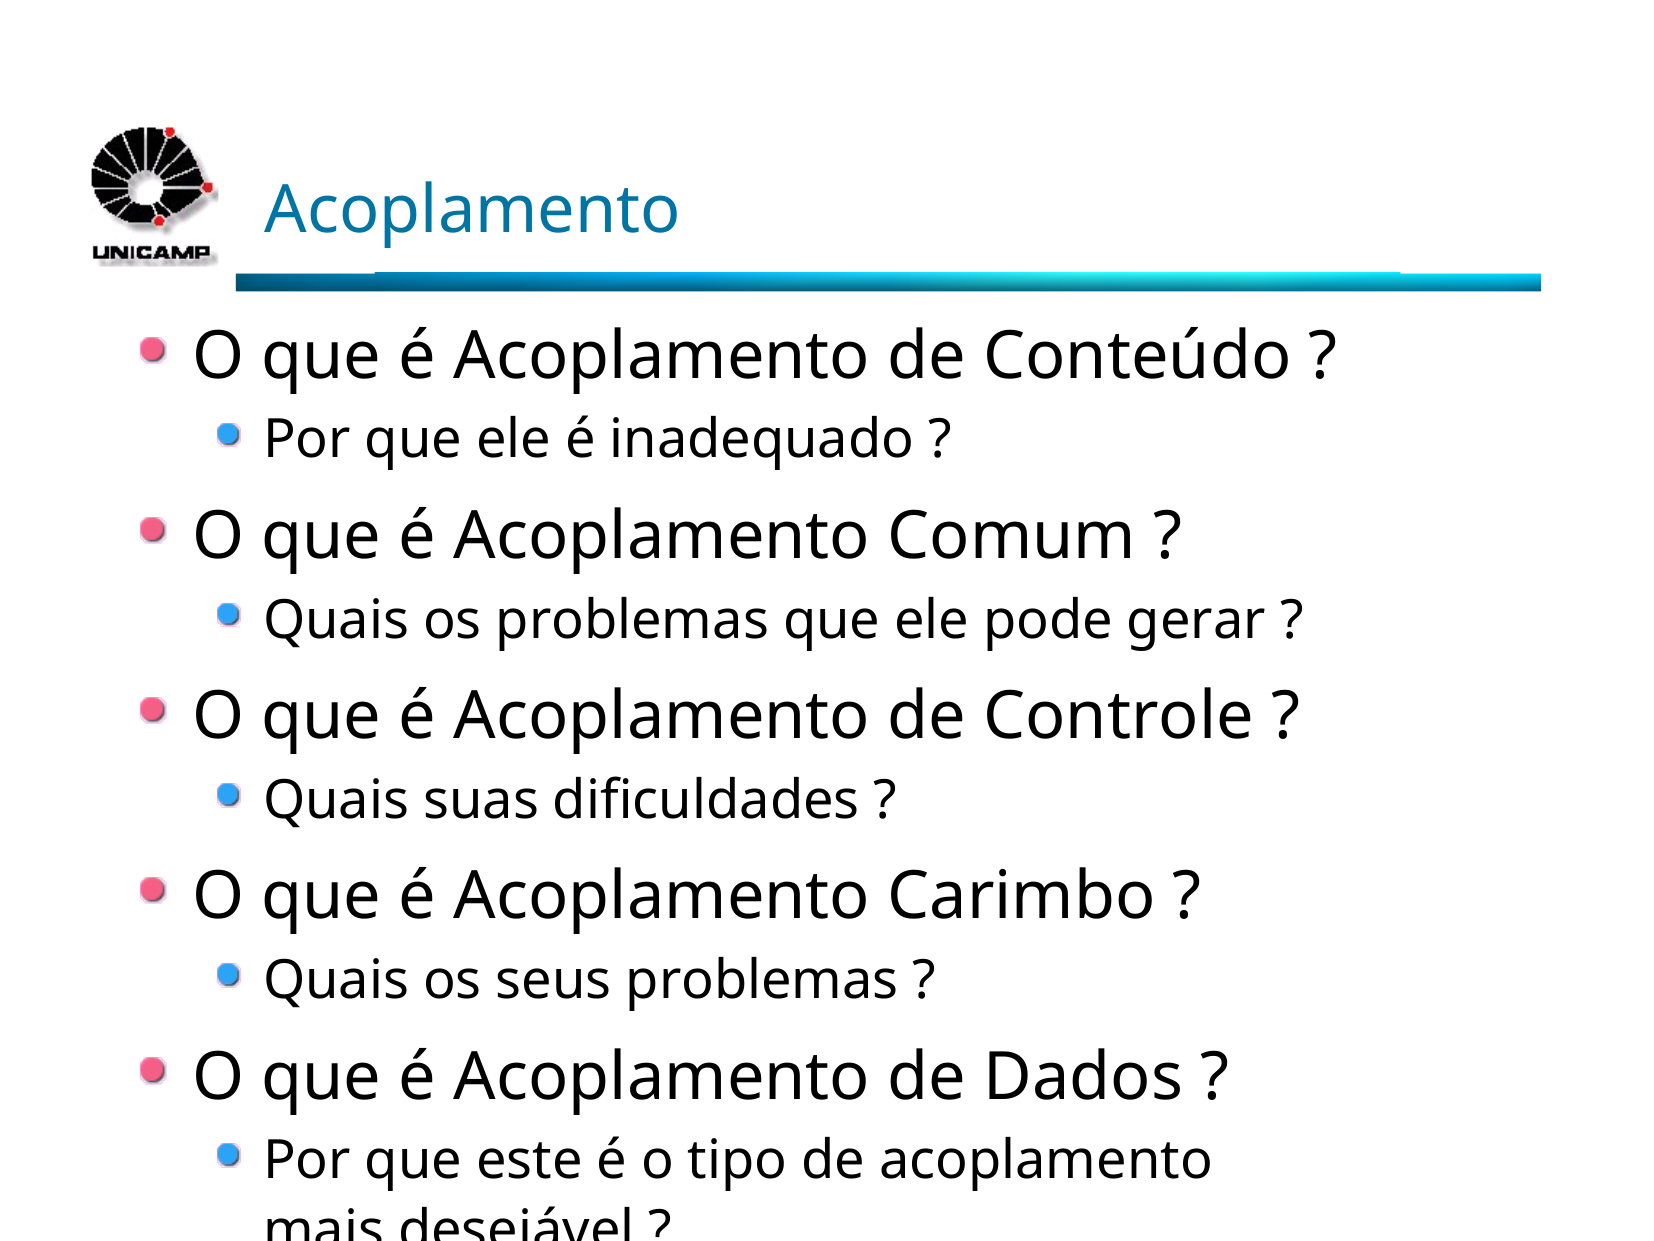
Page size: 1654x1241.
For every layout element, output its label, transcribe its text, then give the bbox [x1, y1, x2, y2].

title Acoplamento [264, 57, 1534, 250]
list O que é Acoplamento de Conteúdo ? Por que ele é inadequado ? O que é Acoplamento Comum ? Quais os problemas que ele pode gerar ? O que é Acoplamento de Controle ? Quais suas dificuldades ? O que é Acoplamento Carimbo ? Quais os seus problemas ? O que é Acoplamento de Dados ? Por que este é o tipo de acoplamento mais desejável ? [121, 309, 1534, 1167]
picture [125, 272, 1654, 295]
